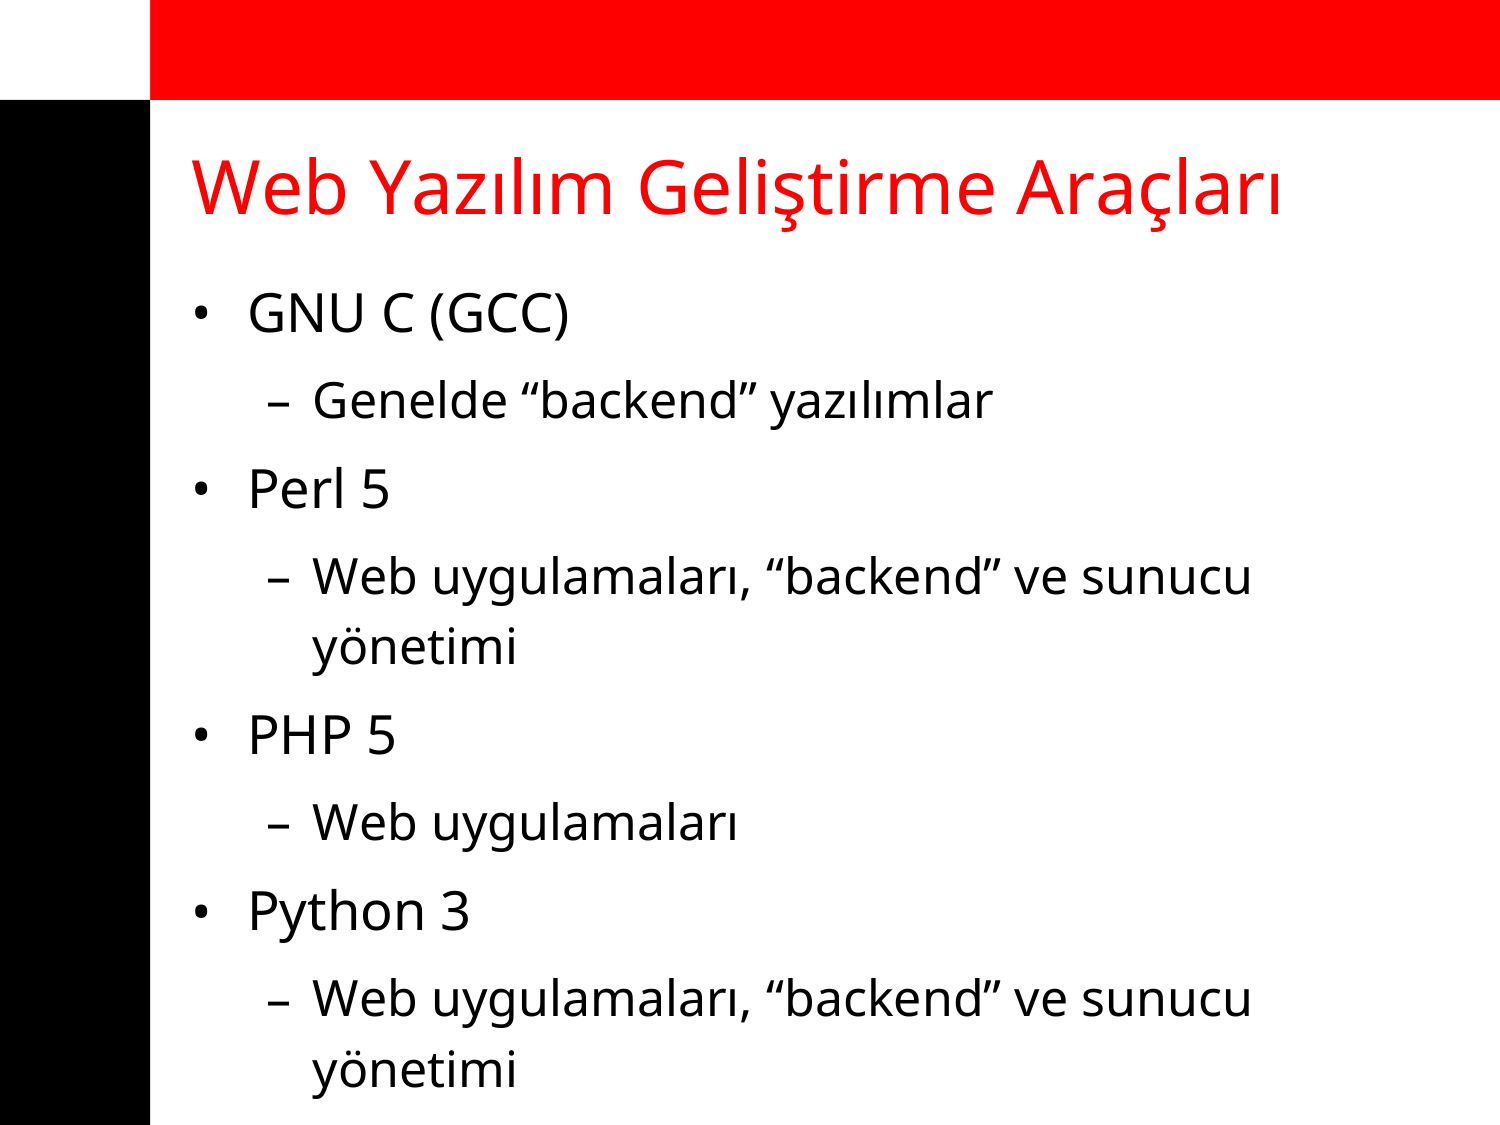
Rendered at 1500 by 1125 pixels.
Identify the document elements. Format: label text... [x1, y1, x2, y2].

title Web Yazılım Geliştirme Araçları [177, 103, 1388, 265]
list GNU C (GCC) Genelde “backend” yazılımlar Perl 5 Web uygulamaları, “backend” ve sunucu yönetimi PHP 5 Web uygulamaları Python 3 Web uygulamaları, “backend” ve sunucu yönetimi Ruby [177, 265, 1447, 1125]
